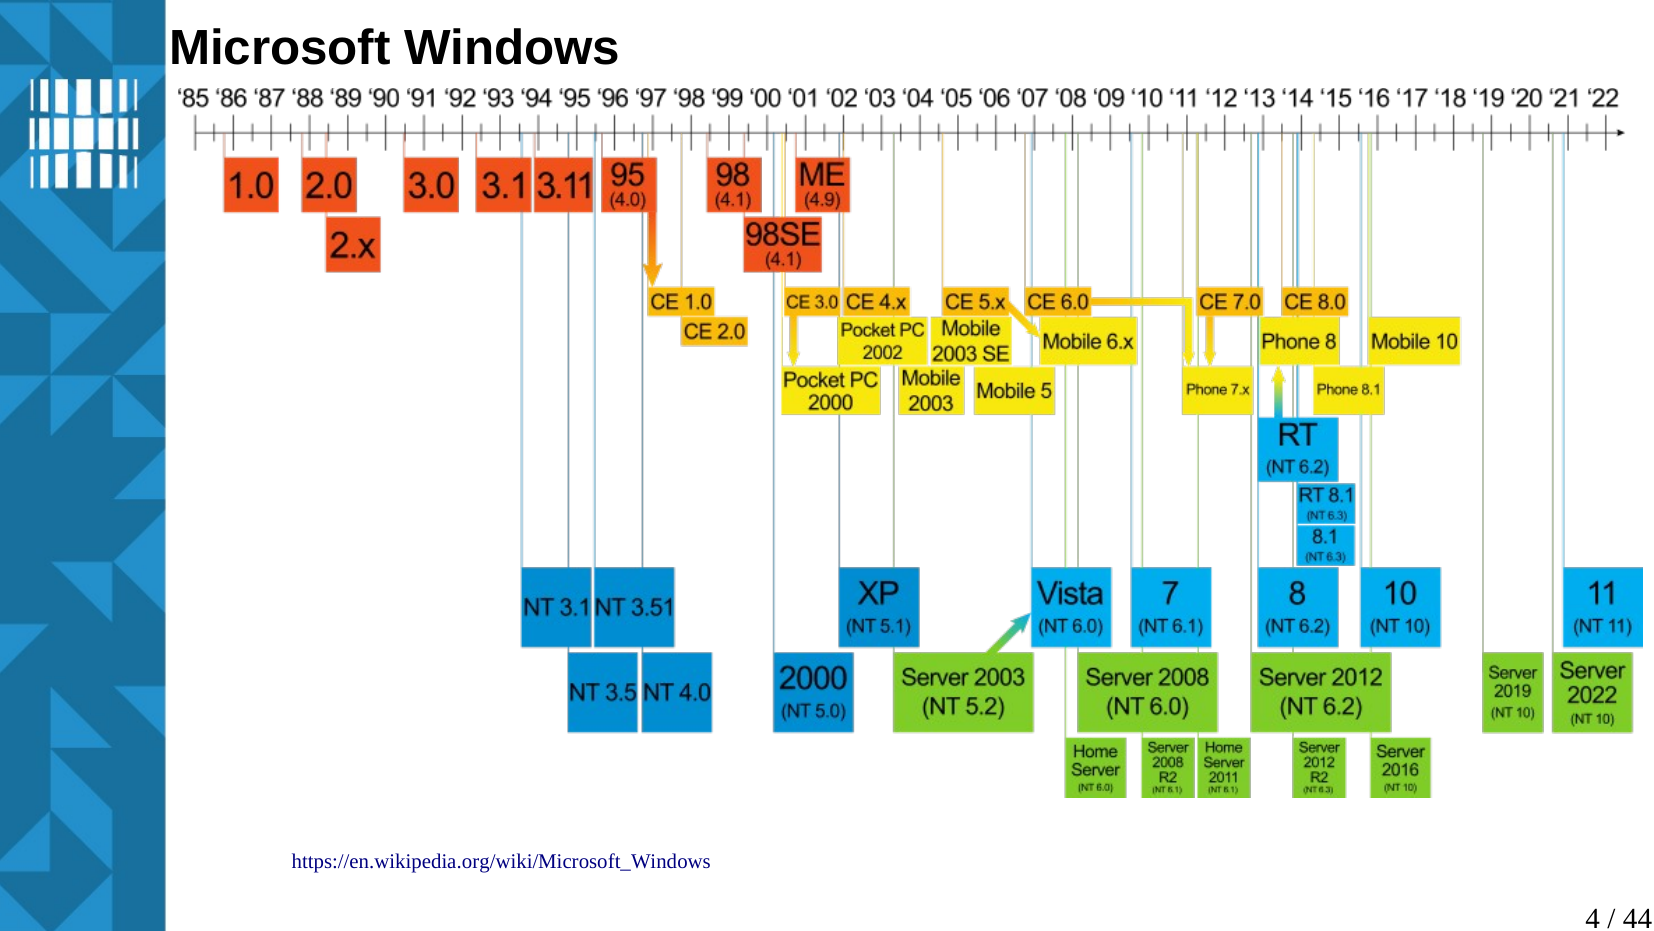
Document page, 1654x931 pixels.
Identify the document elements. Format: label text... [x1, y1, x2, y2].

picture [1591, 619, 1602, 631]
text_box https://en.wikipedia.org/wiki/Microsoft_Windows [291, 850, 739, 877]
picture [177, 88, 1643, 798]
picture [1593, 582, 1598, 602]
picture [1605, 581, 1612, 593]
title Microsoft Windows [169, 10, 1571, 86]
